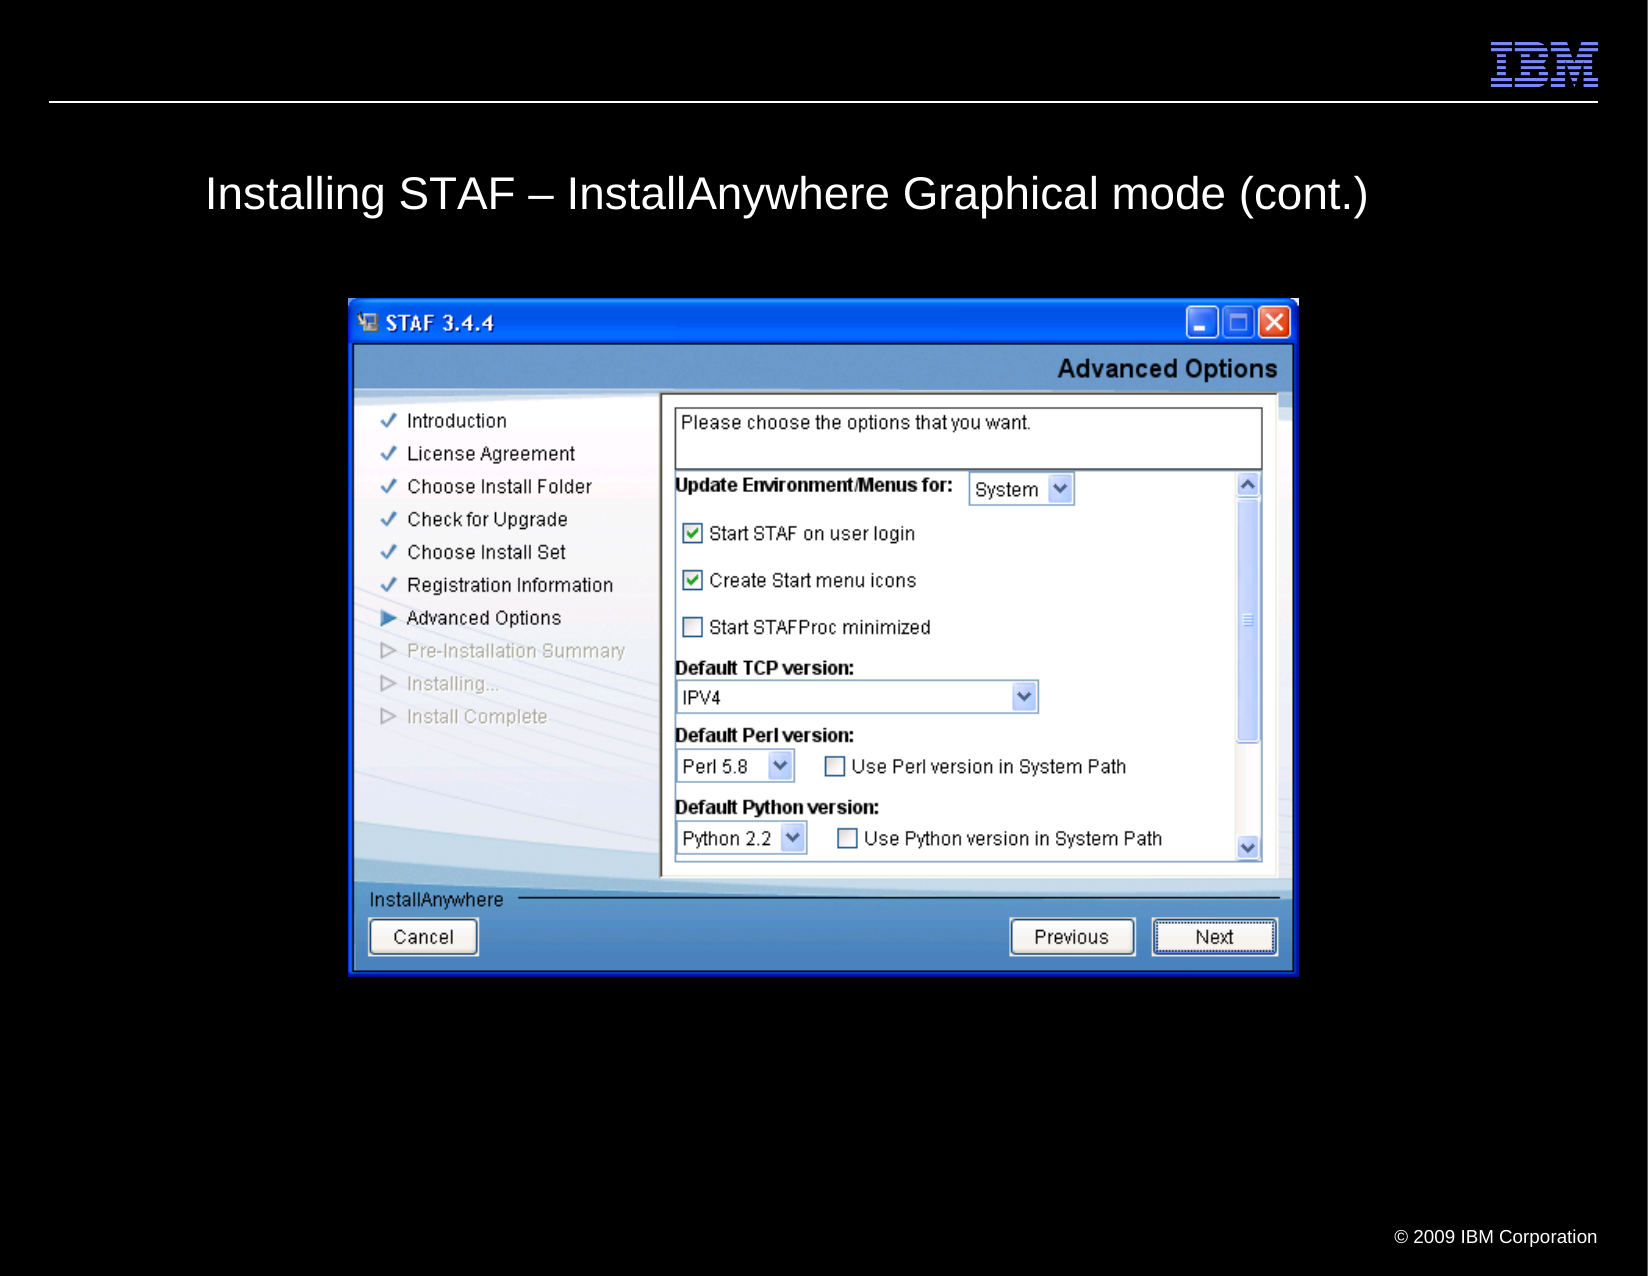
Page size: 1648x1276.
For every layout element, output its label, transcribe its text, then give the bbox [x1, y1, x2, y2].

picture [348, 298, 1299, 977]
title Installing STAF – InstallAnywhere Graphical mode (cont.) [188, 161, 1648, 255]
picture [1491, 42, 1598, 87]
